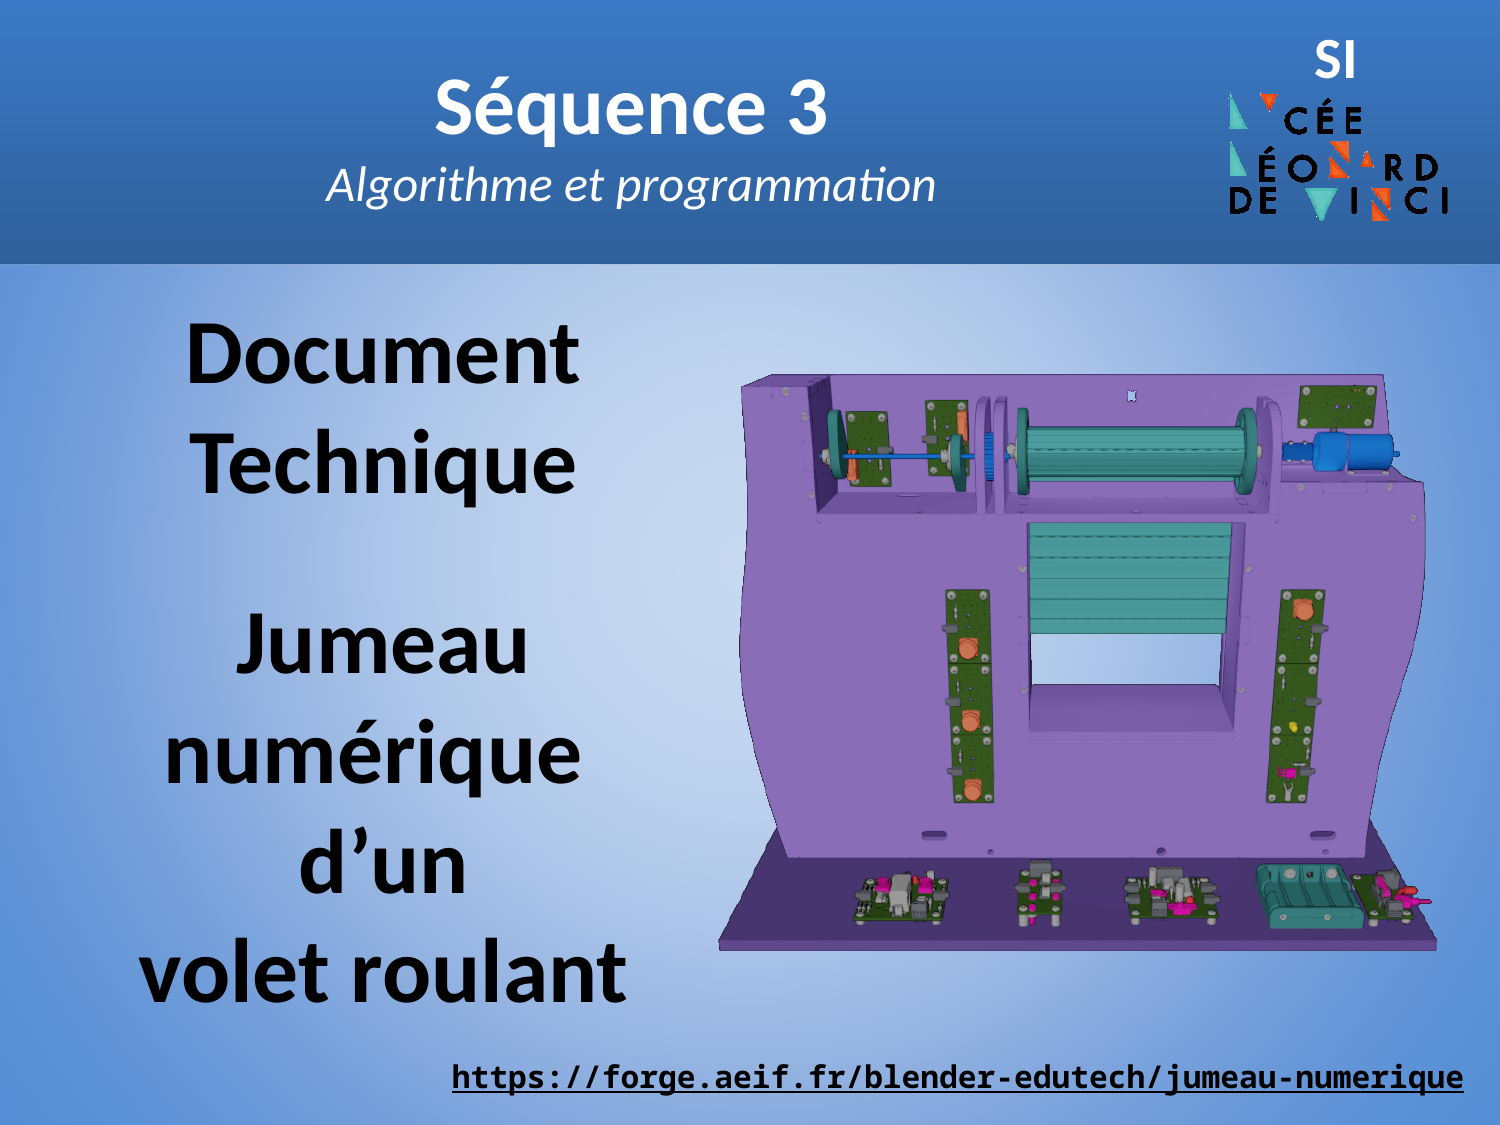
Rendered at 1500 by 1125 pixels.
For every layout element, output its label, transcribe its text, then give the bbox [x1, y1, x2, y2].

picture [1224, 87, 1450, 224]
text_box https://forge.aeif.fr/blender-edutech/jumeau-numerique [421, 1053, 1495, 1100]
text_box SI [1226, 12, 1447, 87]
text_box Document Technique Jumeau numérique d’un volet roulant [11, 284, 756, 579]
title Séquence 3 Algorithme et programmation [0, 0, 1500, 264]
picture [0, 264, 1500, 1125]
